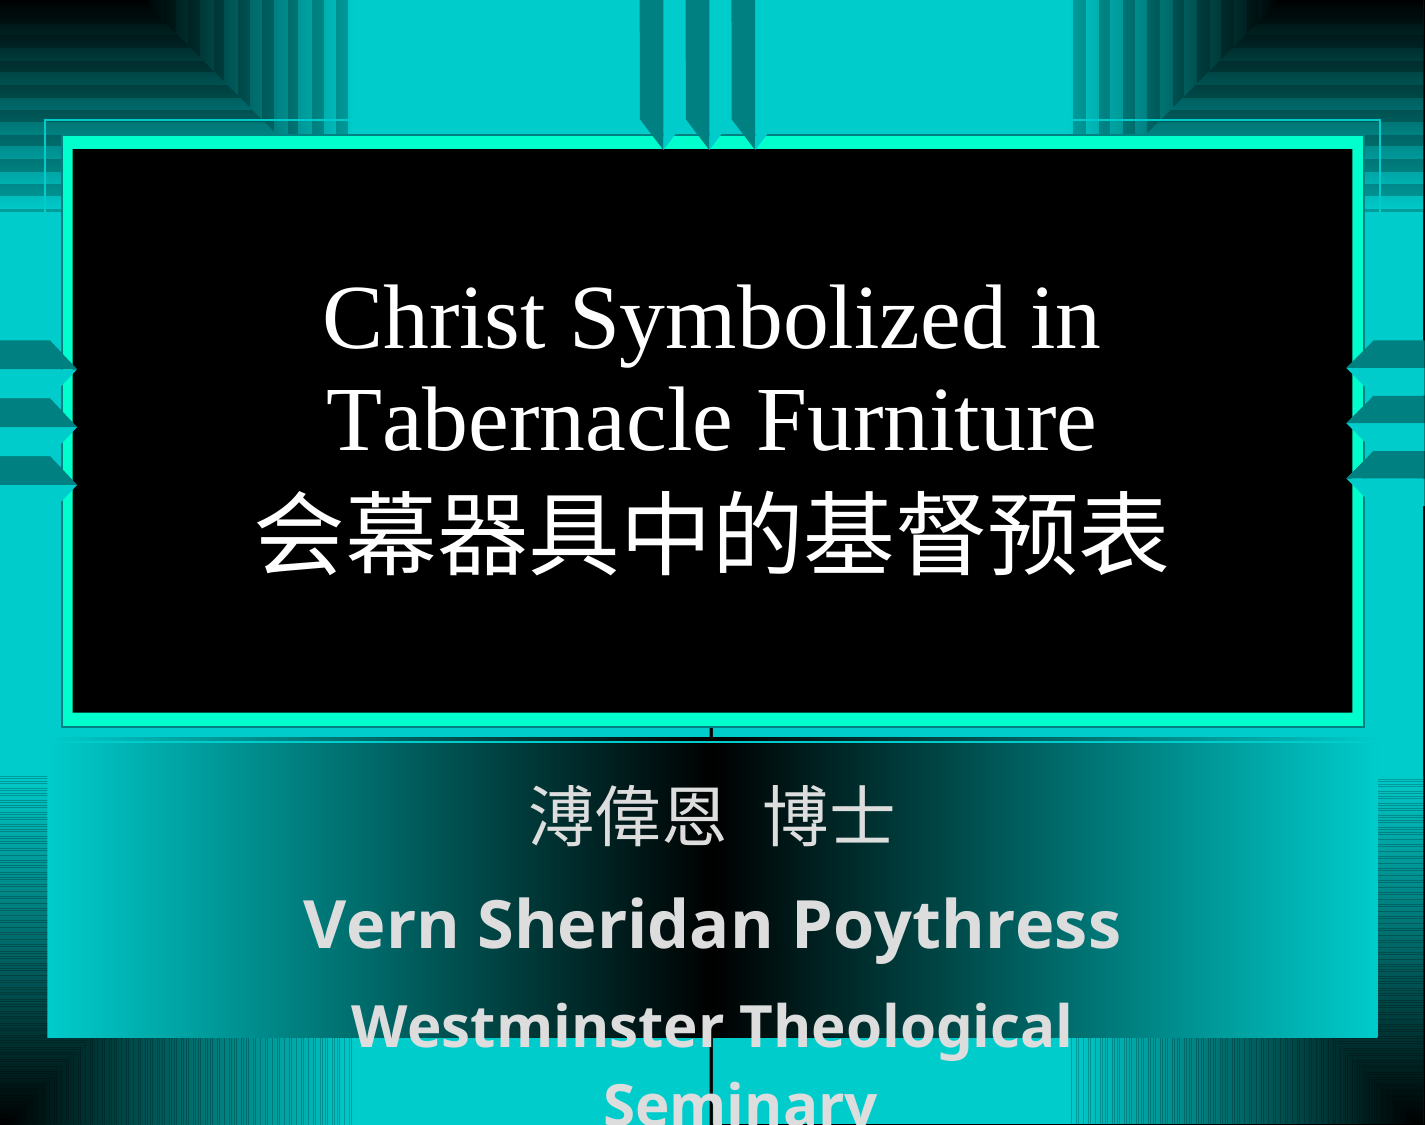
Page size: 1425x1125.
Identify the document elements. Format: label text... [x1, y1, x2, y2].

subtitle 溥偉恩 博士 Vern Sheridan Poythress Westminster Theological Seminary [213, 762, 1212, 1051]
title Christ Symbolized in Tabernacle Furniture 会幕器具中的基督预表 [106, 268, 1319, 594]
